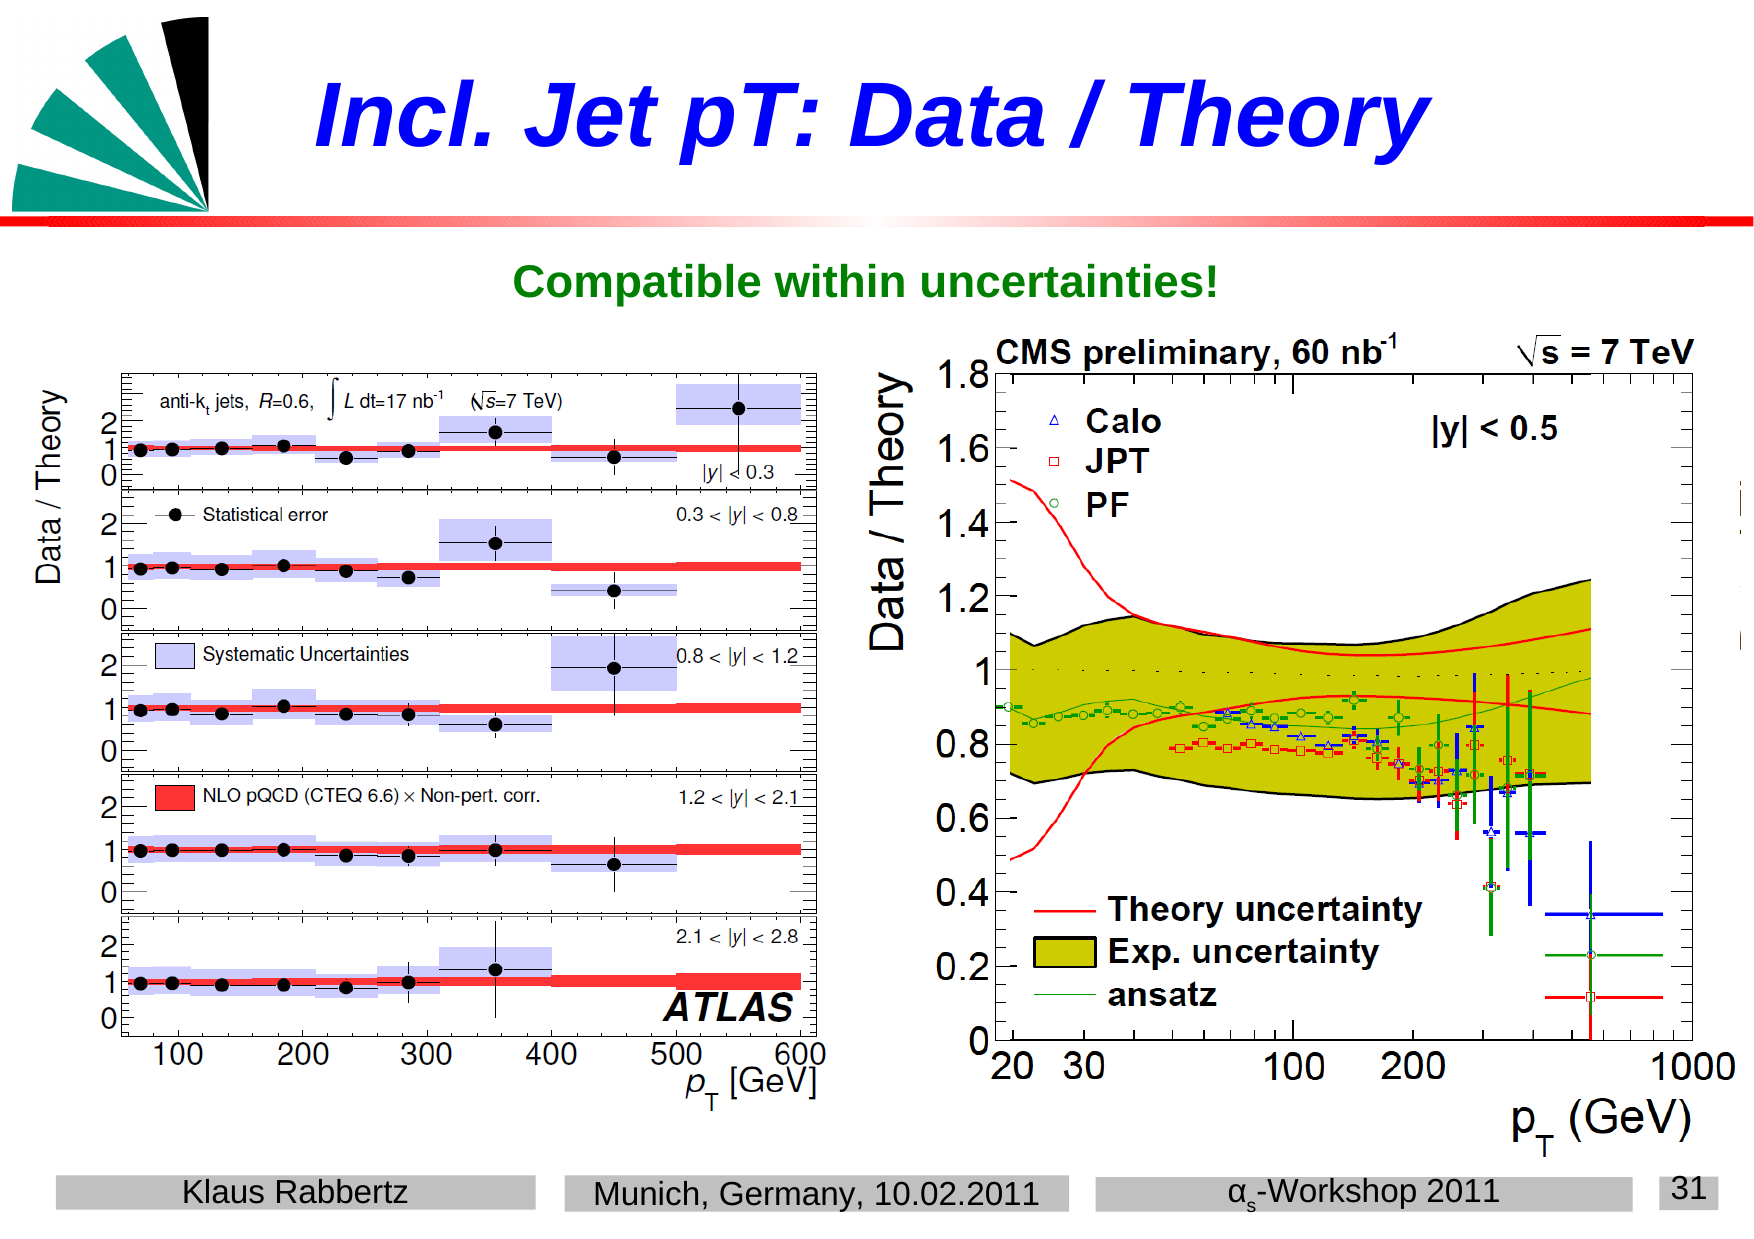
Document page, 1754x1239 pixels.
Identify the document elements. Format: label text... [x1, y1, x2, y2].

text_box Compatible within uncertainties! [500, 250, 1233, 314]
title Incl. Jet pT: Data / Theory [220, 16, 1525, 213]
picture [860, 326, 1741, 1167]
picture [12, 17, 209, 214]
picture [29, 365, 838, 1117]
